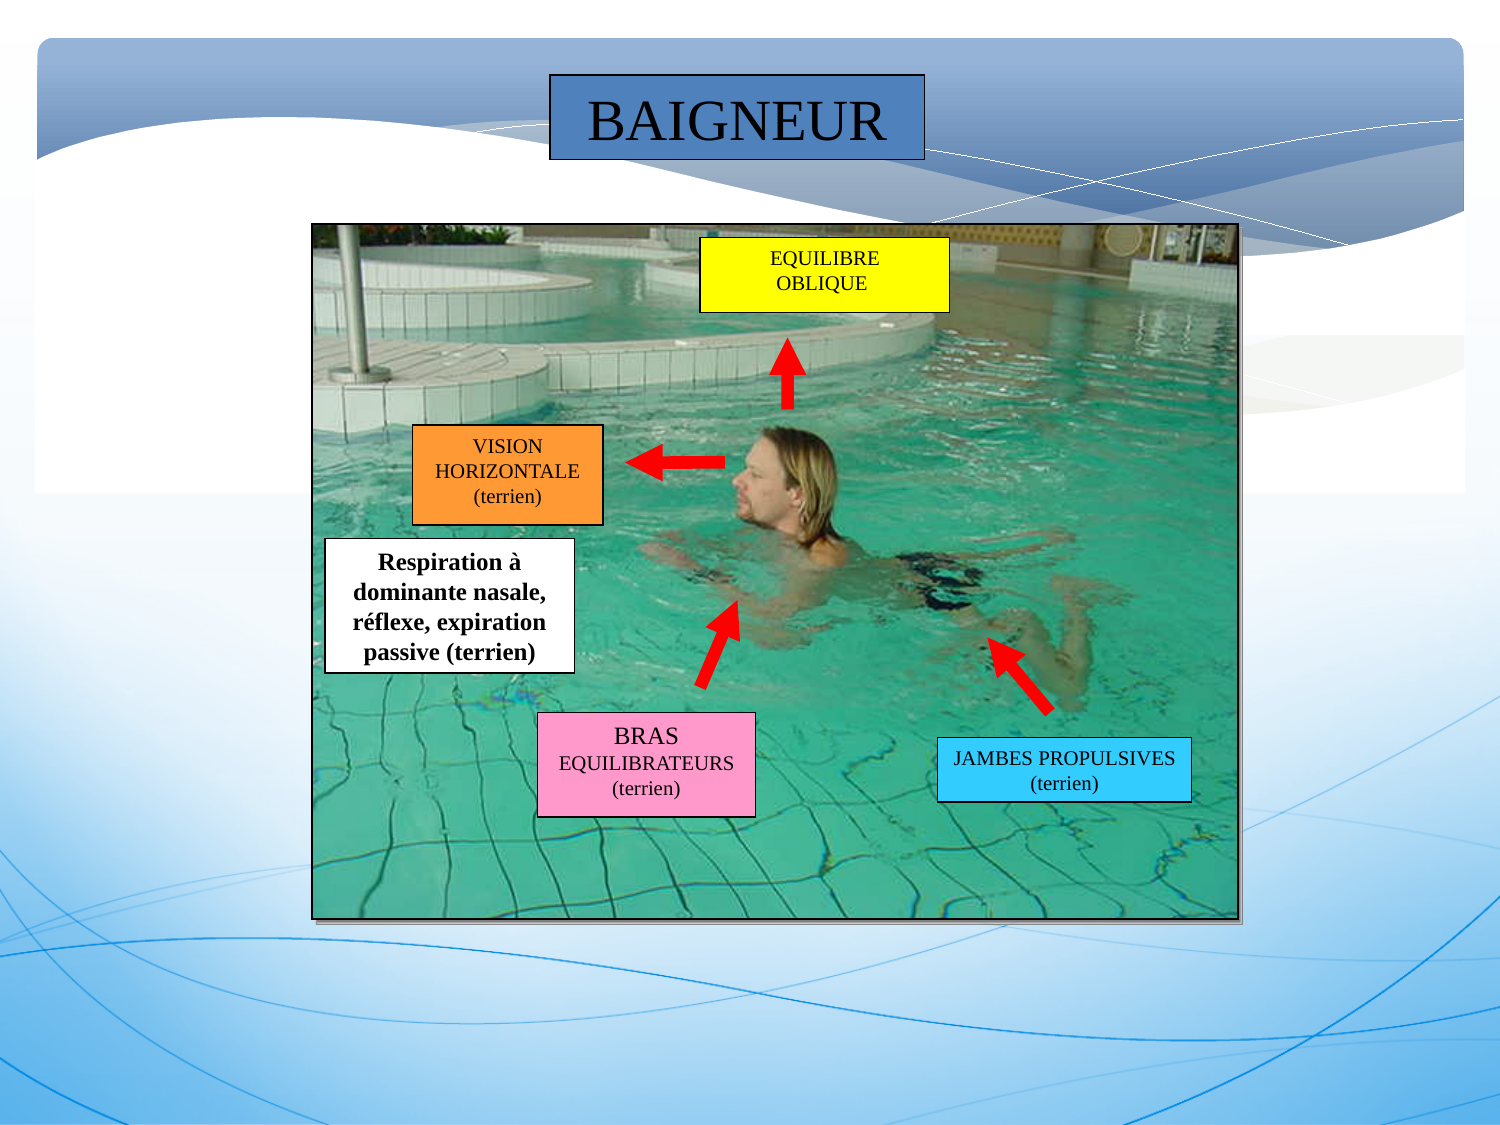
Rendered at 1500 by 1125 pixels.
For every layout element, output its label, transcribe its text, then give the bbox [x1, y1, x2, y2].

text_box Respiration à dominante nasale, réflexe, expiration passive (terrien) [324, 538, 575, 673]
text_box JAMBES PROPULSIVES (terrien) [937, 737, 1192, 802]
picture [0, 0, 1500, 1125]
text_box BAIGNEUR [549, 74, 925, 160]
text_box VISION HORIZONTALE (terrien) [412, 424, 604, 525]
text_box BRAS EQUILIBRATEURS (terrien) [537, 712, 756, 818]
text_box EQUILIBRE OBLIQUE [699, 237, 950, 313]
